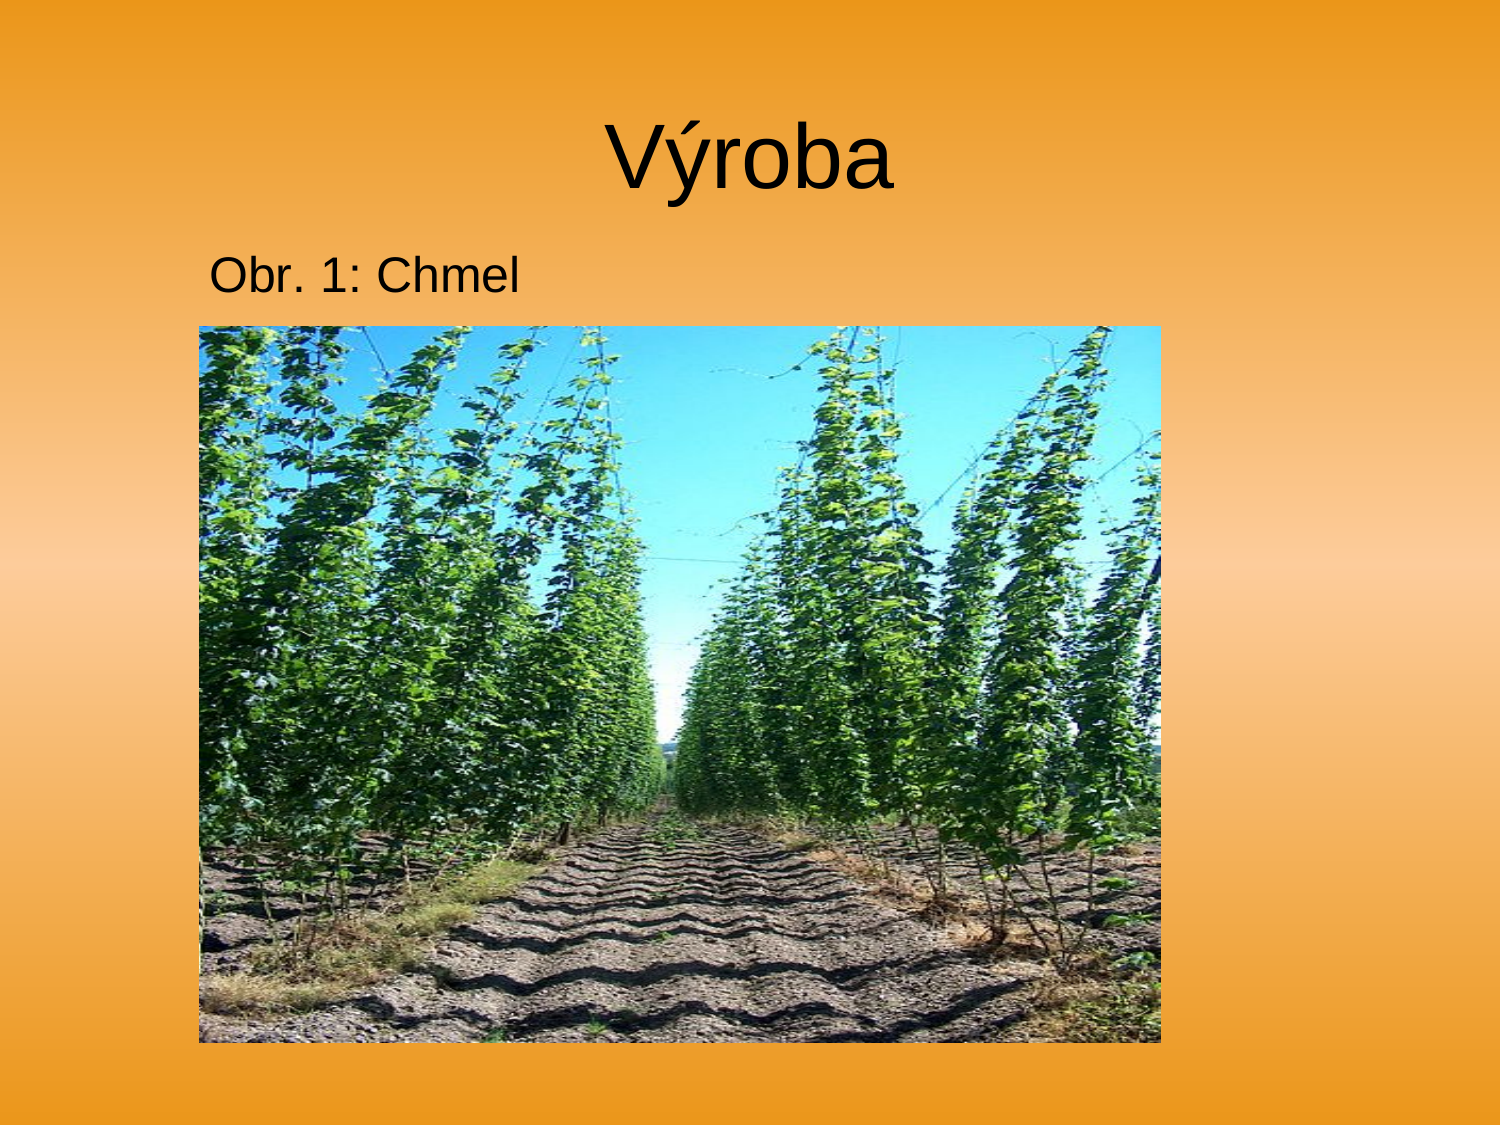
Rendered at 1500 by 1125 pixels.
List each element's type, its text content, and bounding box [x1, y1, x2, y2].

text_box Obr. 1: Chmel [194, 234, 573, 310]
picture [199, 326, 1161, 1043]
title Výroba [112, 88, 1388, 214]
